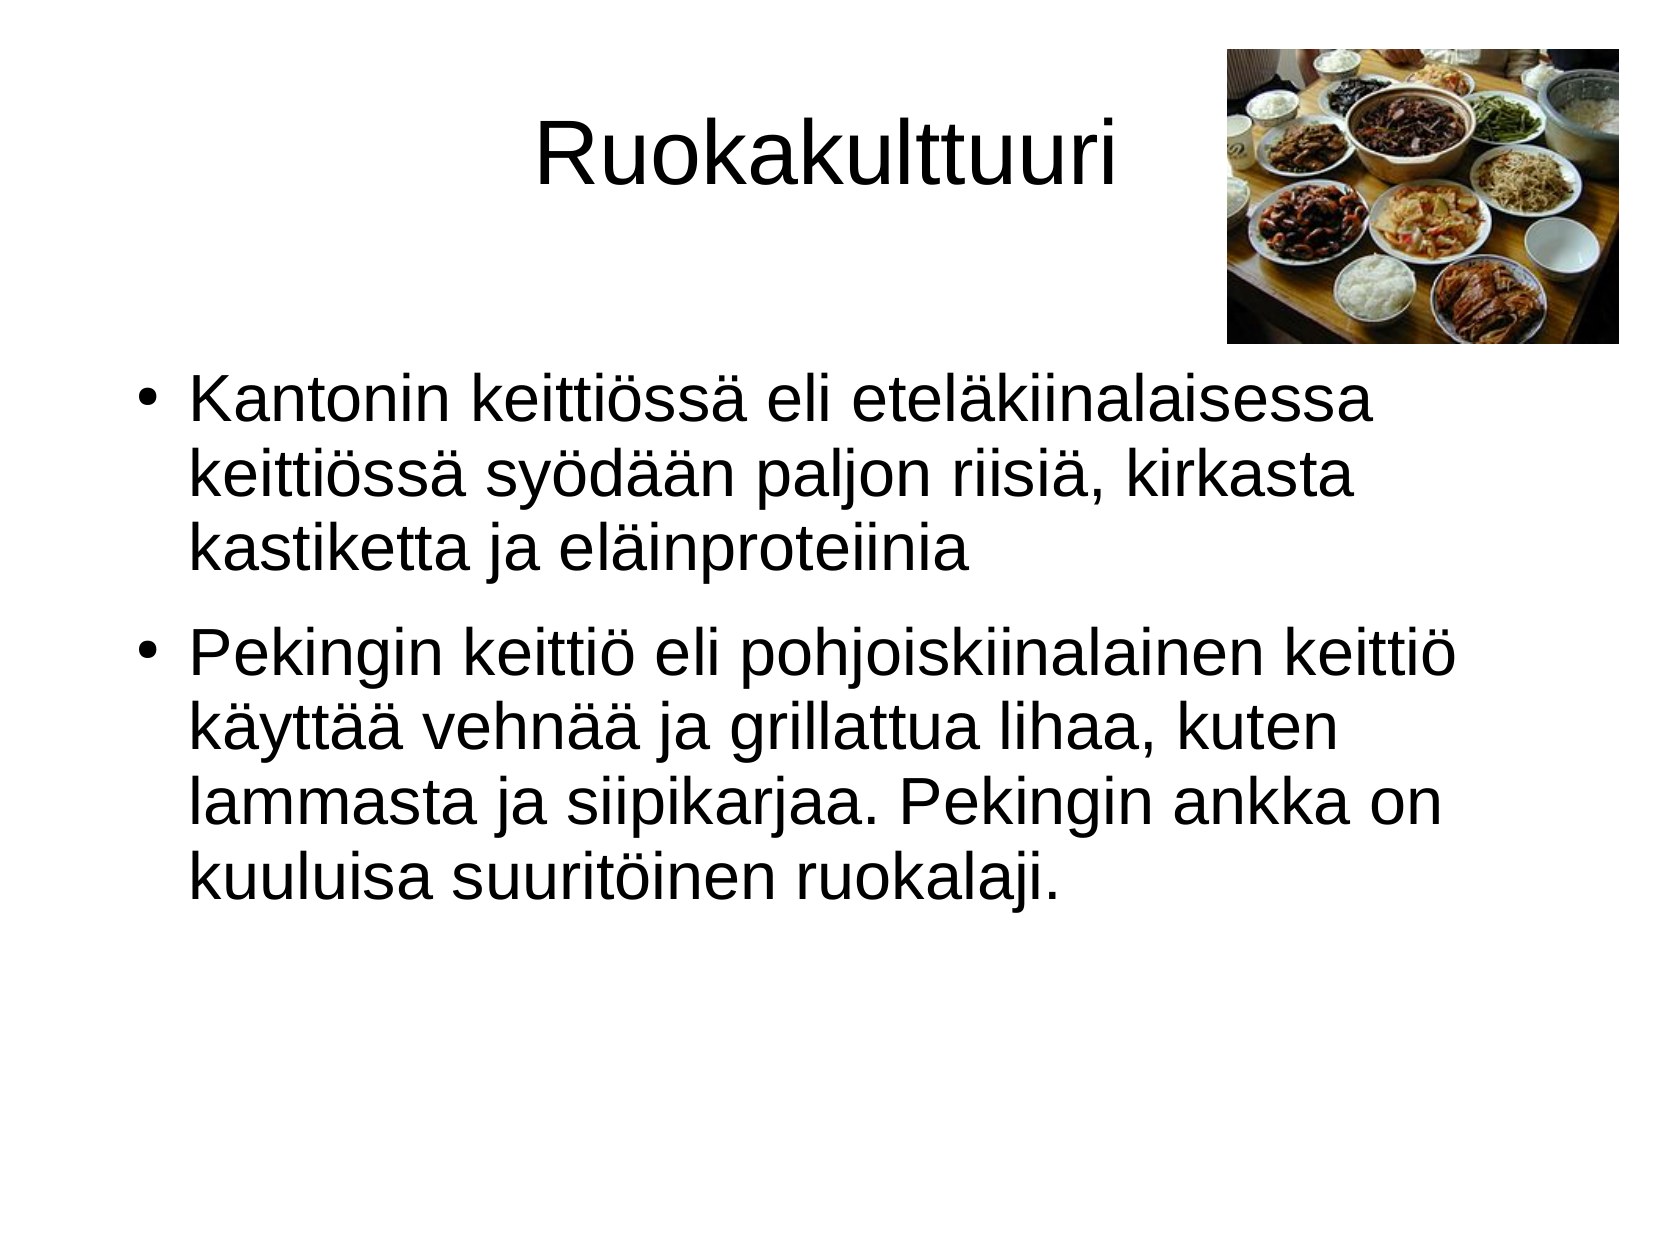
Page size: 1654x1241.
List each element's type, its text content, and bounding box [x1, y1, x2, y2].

title Ruokakulttuuri [82, 49, 1227, 257]
list Kantonin keittiössä eli eteläkiinalaisessa keittiössä syödään paljon riisiä, kirkasta kastiketta ja eläinproteiinia Pekingin keittiö eli pohjoiskiinalainen keittiö käyttää vehnää ja grillattua lihaa, kuten lammasta ja siipikarjaa. Pekingin ankka on kuuluisa suuritöinen ruokalaji. [118, 256, 1607, 976]
picture [1227, 49, 1619, 344]
